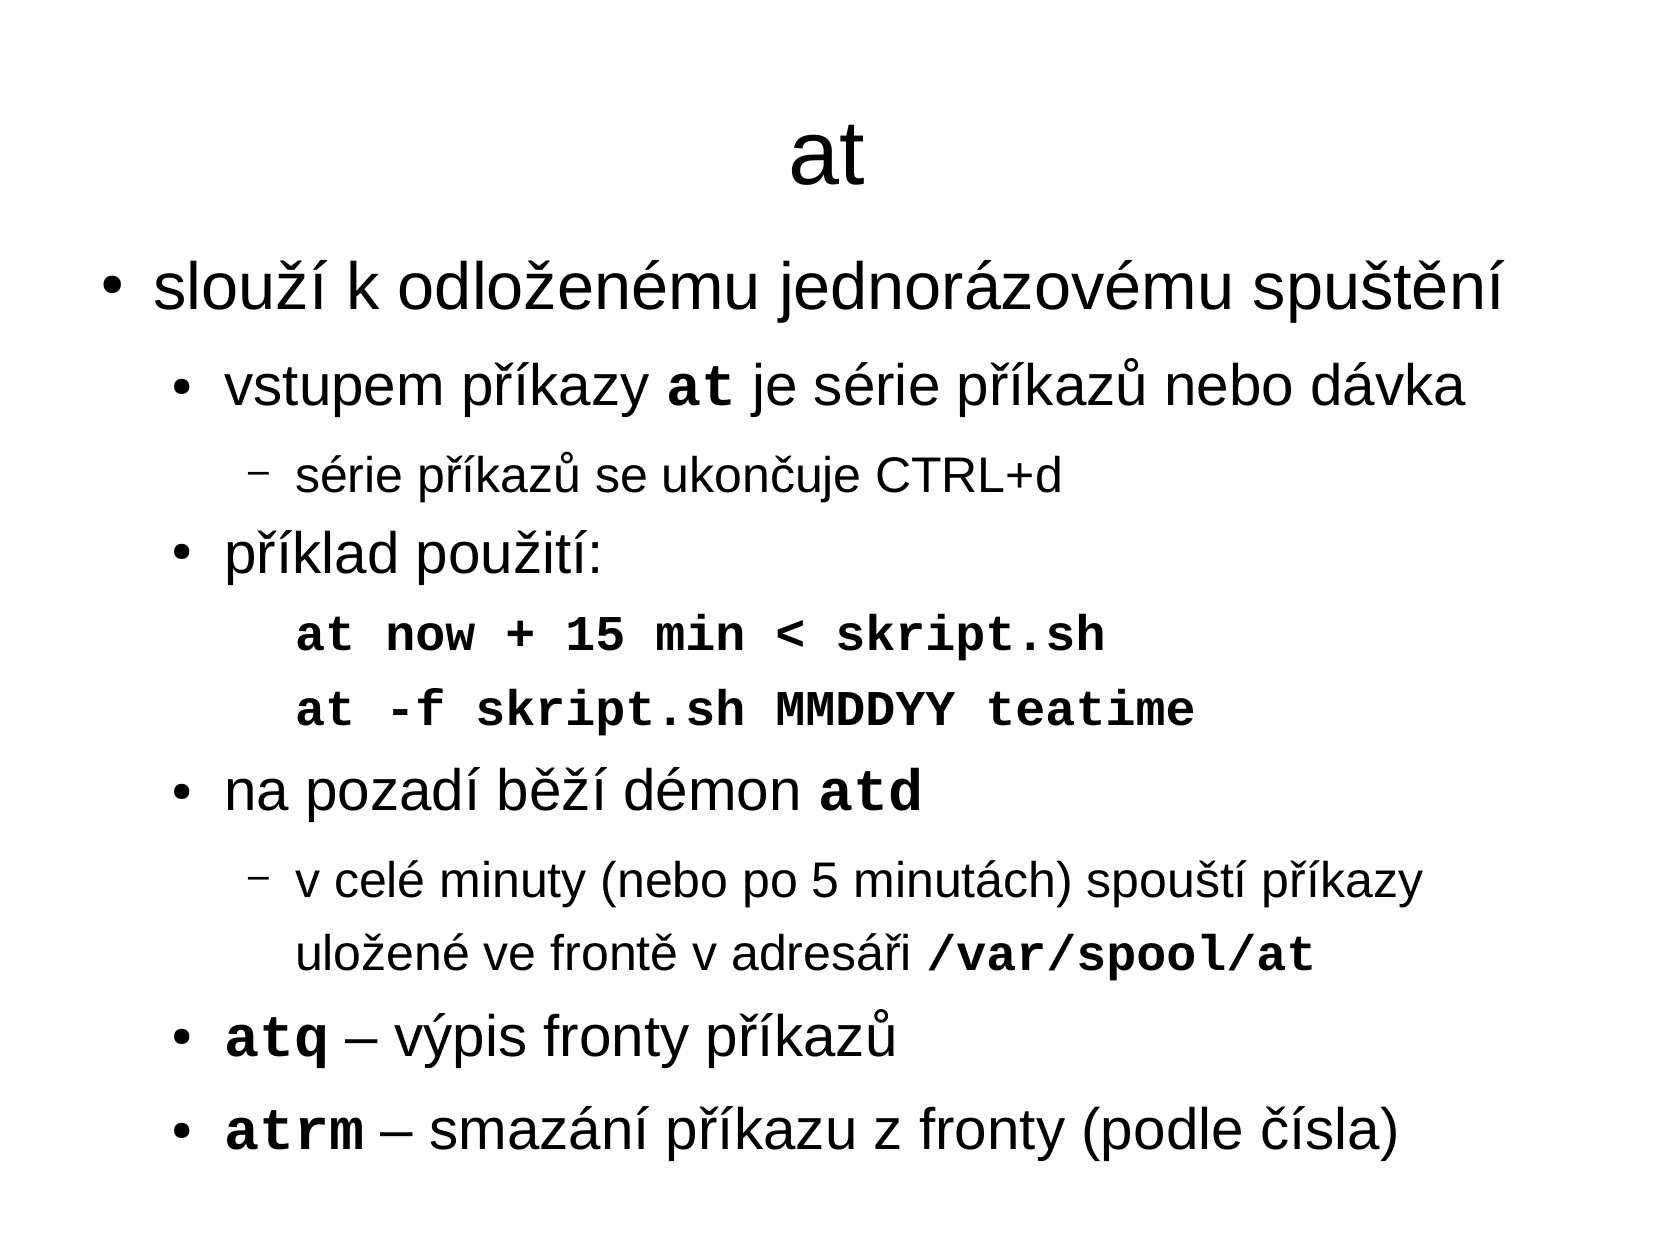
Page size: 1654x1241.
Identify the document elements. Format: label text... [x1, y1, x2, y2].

title at [82, 56, 1571, 248]
list slouží k odloženému jednorázovému spuštění vstupem příkazy at je série příkazů nebo dávka série příkazů se ukončuje CTRL+d příklad použití: at now + 15 min < skript.sh at -f skript.sh MMDDYY teatime na pozadí běží démon atd v celé minuty (nebo po 5 minutách) spouští příkazy uložené ve frontě v adresáři /var/spool/at atq – výpis fronty příkazů atrm – smazání příkazu z fronty (podle čísla) [82, 248, 1571, 1168]
